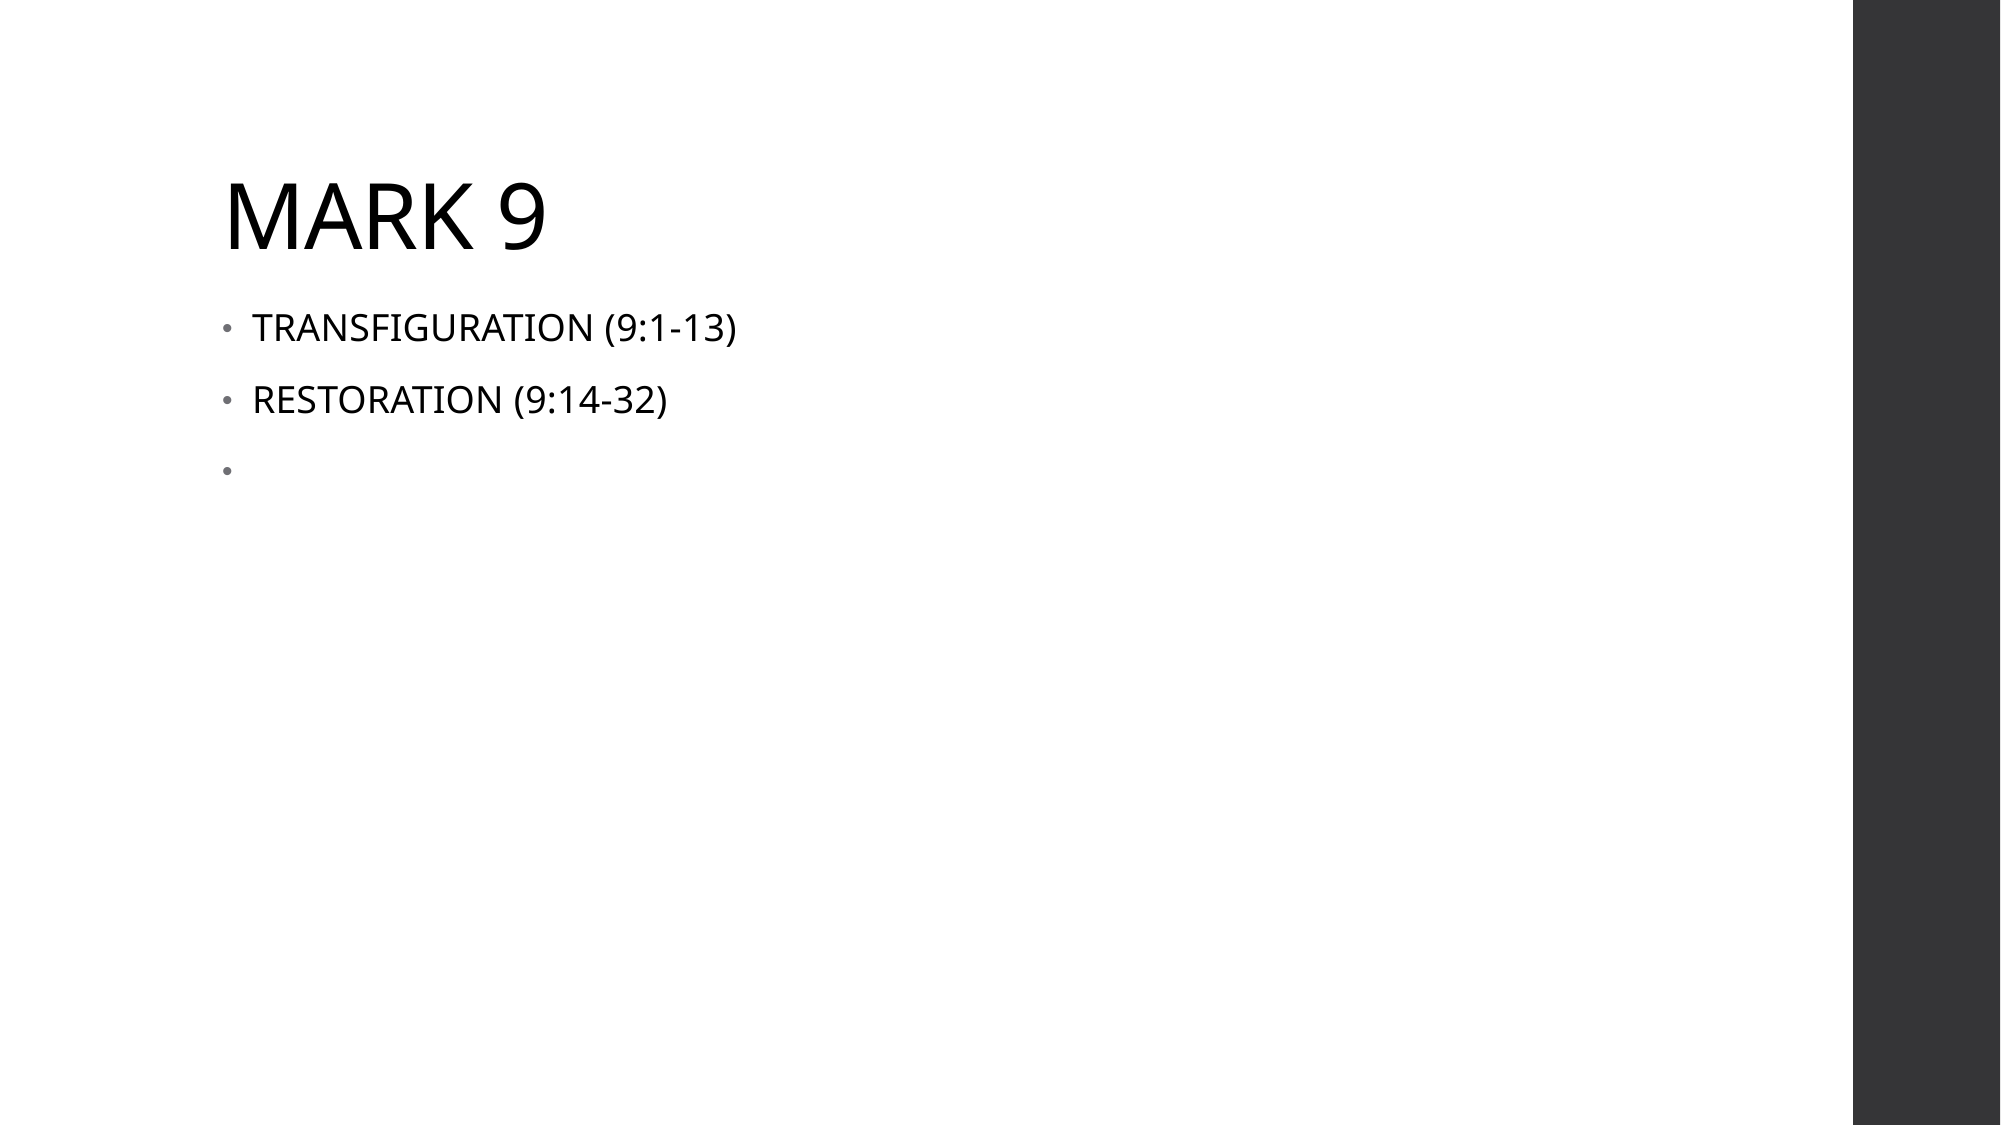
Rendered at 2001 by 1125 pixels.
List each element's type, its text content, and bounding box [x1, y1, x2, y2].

title MARK 9 [206, 60, 1797, 278]
list TRANSFIGURATION (9:1-13) RESTORATION (9:14-32) [206, 299, 1617, 1014]
